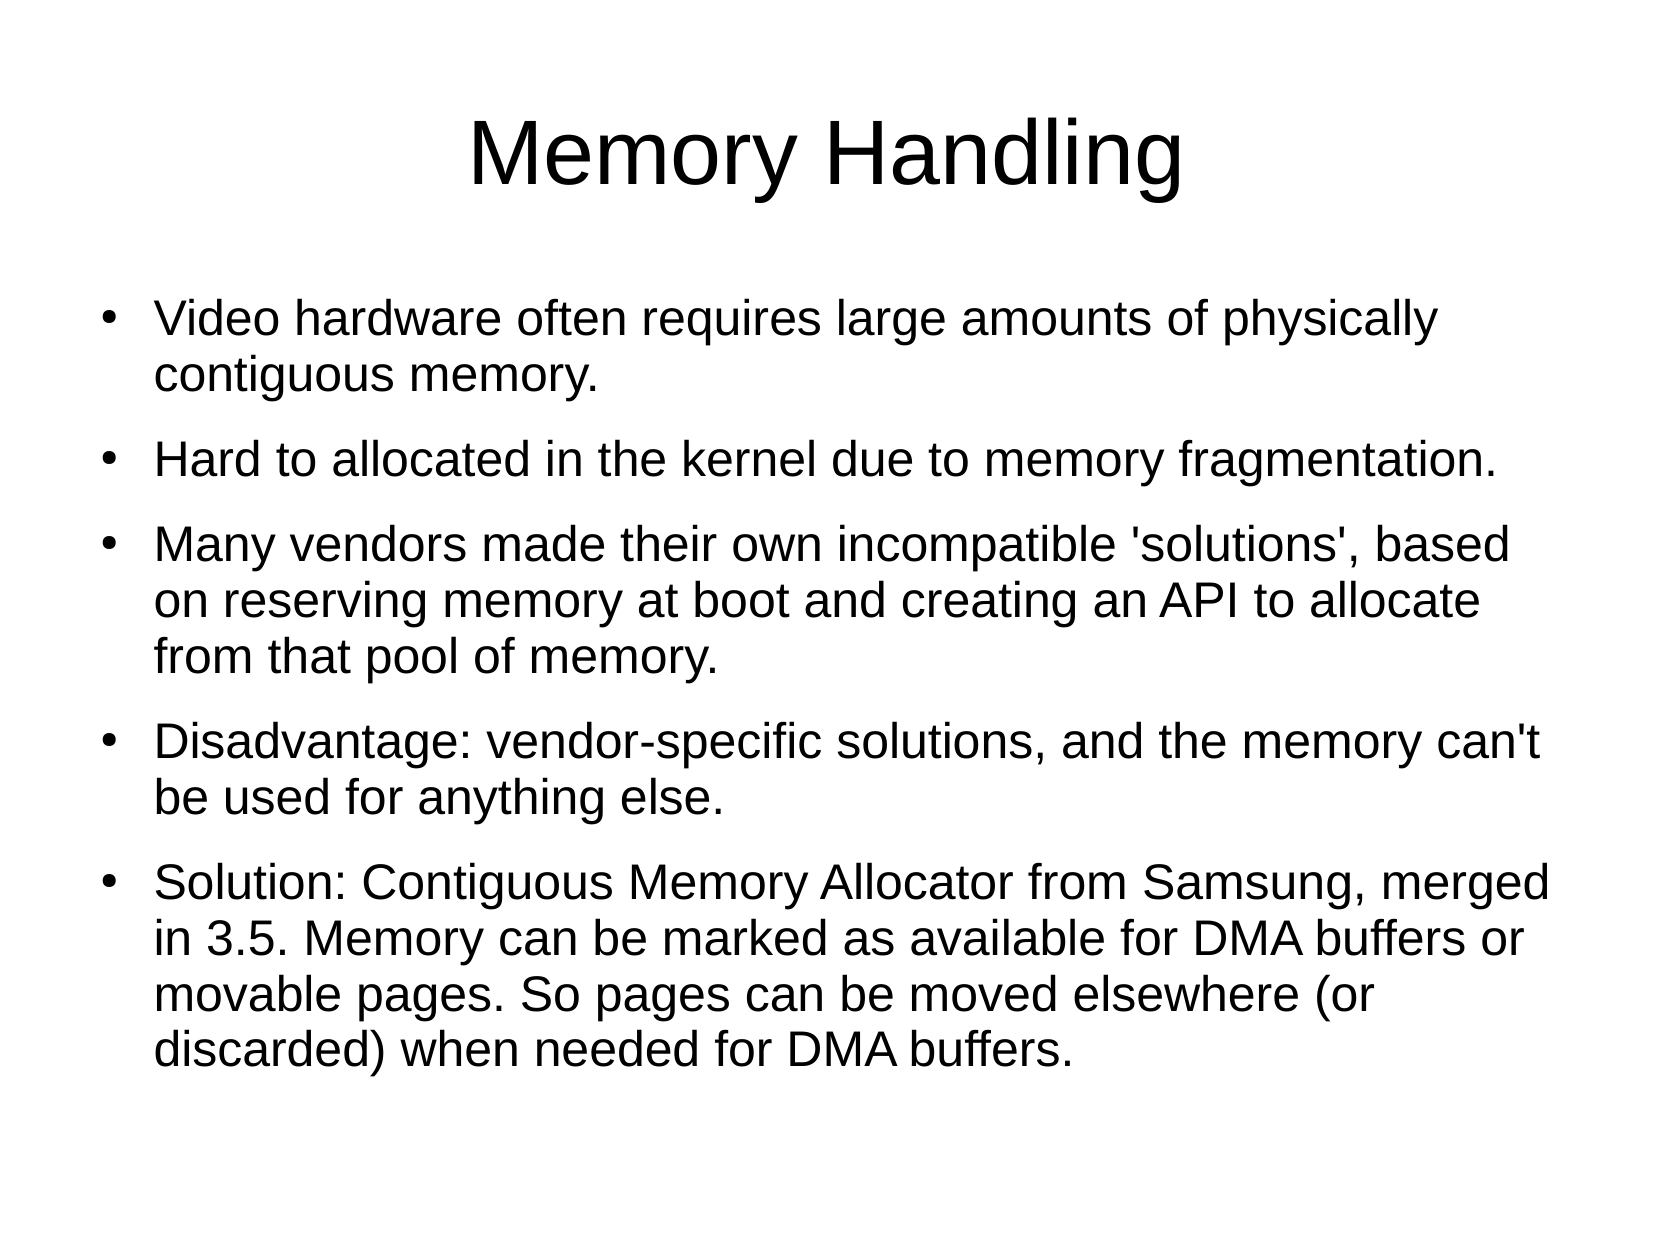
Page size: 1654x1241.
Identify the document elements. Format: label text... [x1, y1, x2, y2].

title Memory Handling [82, 56, 1571, 250]
list Video hardware often requires large amounts of physically contiguous memory. Hard to allocated in the kernel due to memory fragmentation. Many vendors made their own incompatible 'solutions', based on reserving memory at boot and creating an API to allocate from that pool of memory. Disadvantage: vendor-specific solutions, and the memory can't be used for anything else. Solution: Contiguous Memory Allocator from Samsung, merged in 3.5. Memory can be marked as available for DMA buffers or movable pages. So pages can be moved elsewhere (or discarded) when needed for DMA buffers. [82, 290, 1571, 1094]
